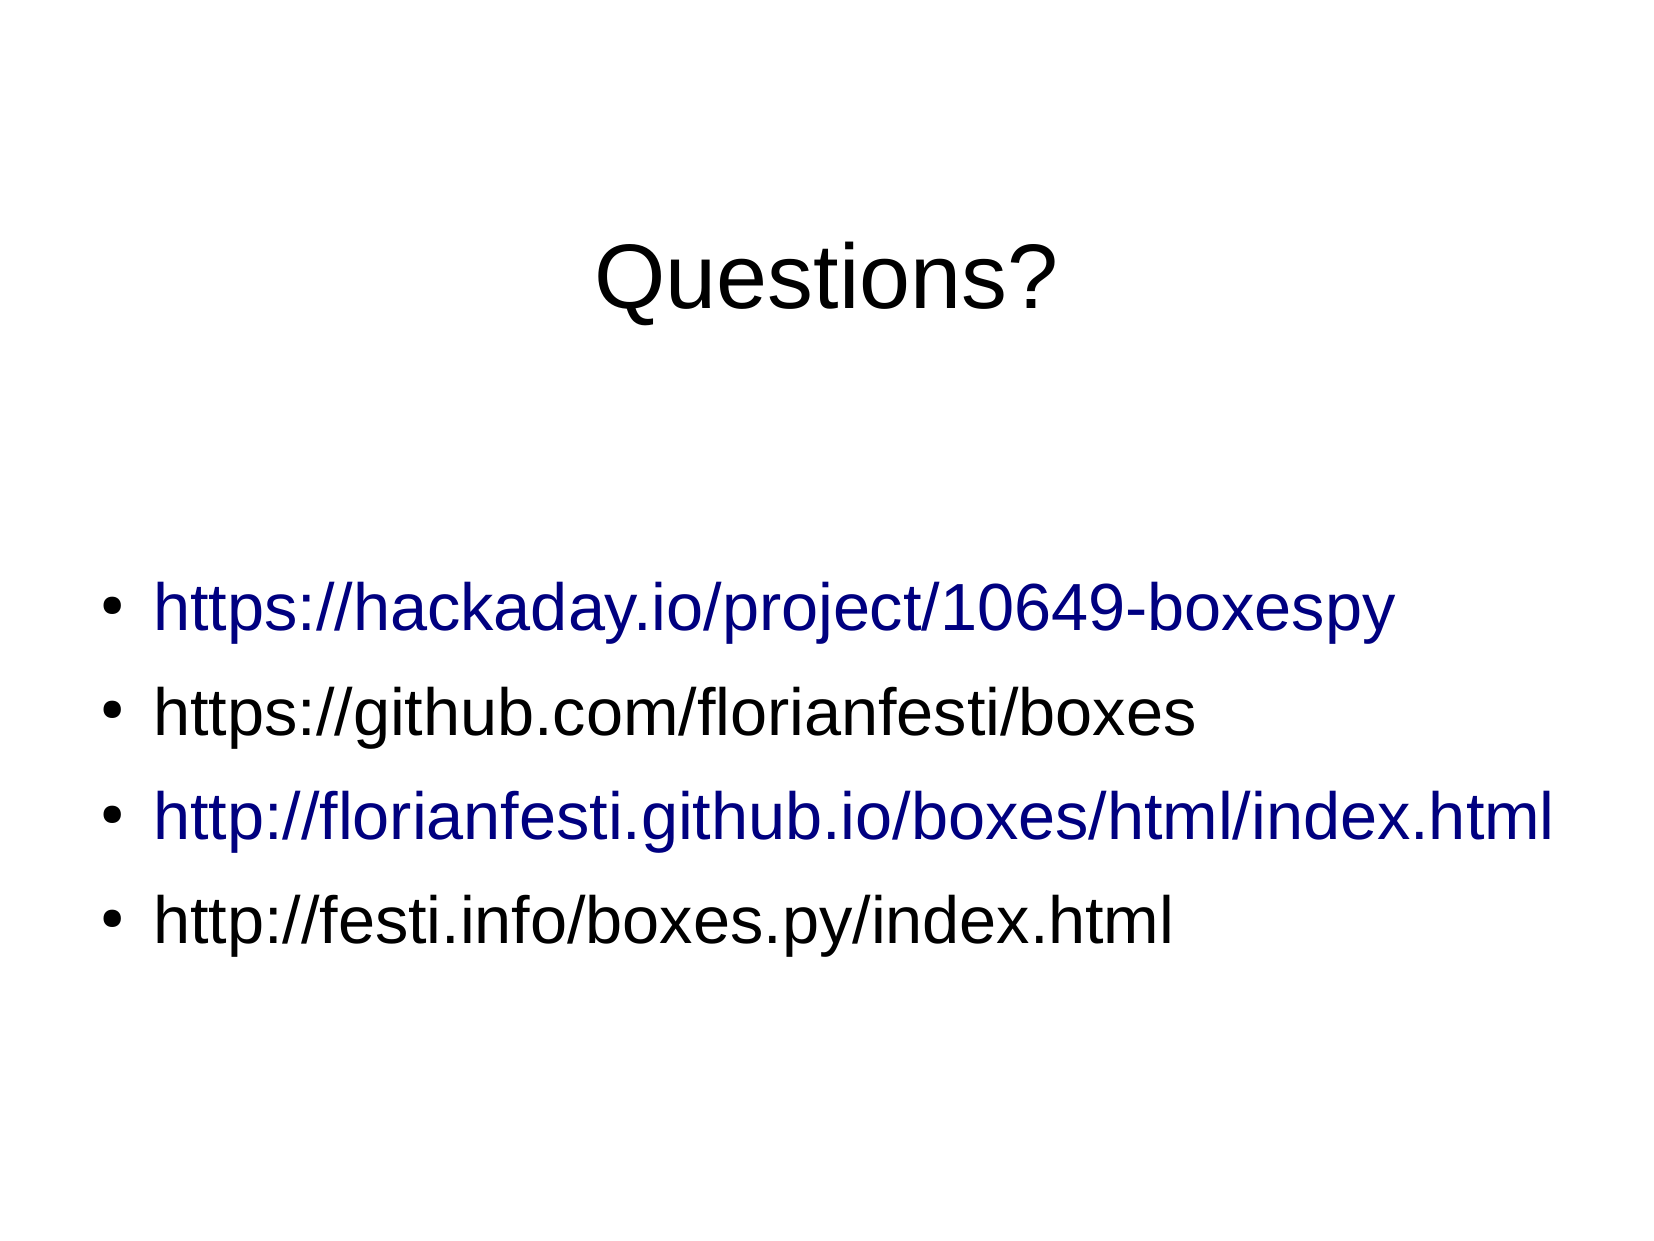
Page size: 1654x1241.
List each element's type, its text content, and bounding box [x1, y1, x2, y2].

list https://hackaday.io/project/10649-boxespy https://github.com/florianfesti/boxes http://florianfesti.github.io/boxes/html/index.html http://festi.info/boxes.py/index.html [82, 570, 1571, 1010]
title Questions? [82, 173, 1571, 381]
